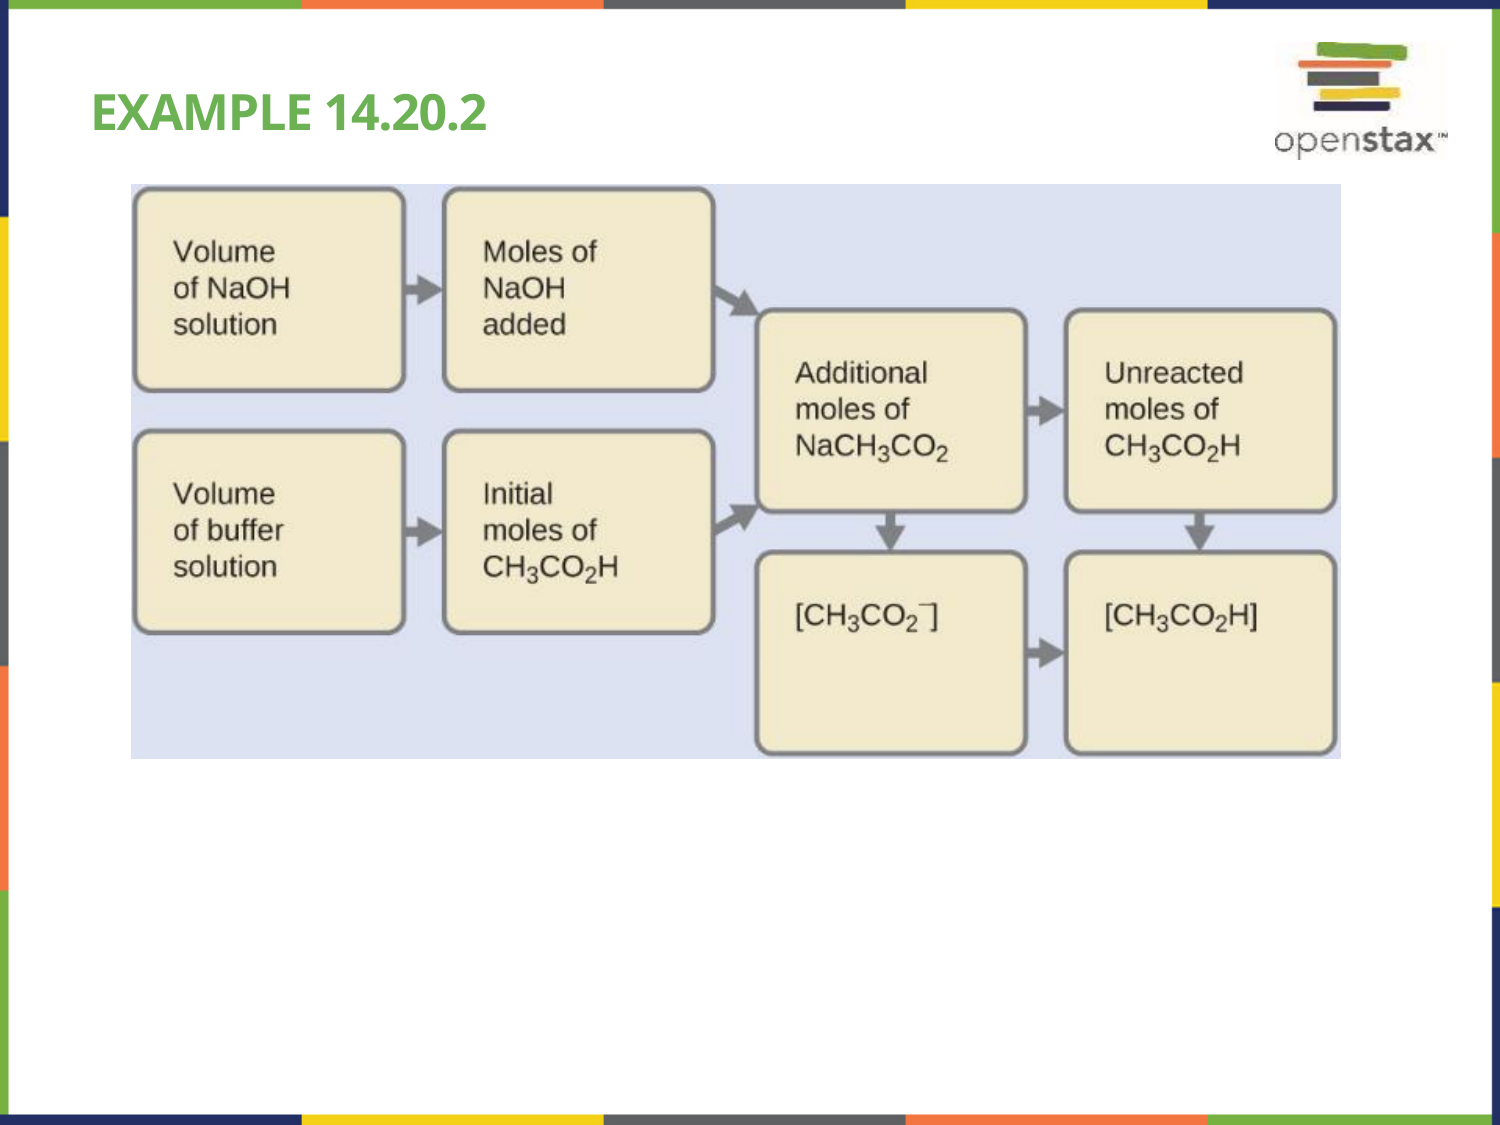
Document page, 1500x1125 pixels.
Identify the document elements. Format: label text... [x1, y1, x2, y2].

picture [0, 0, 1500, 1125]
title Example 14.20.2 [75, 39, 1398, 148]
